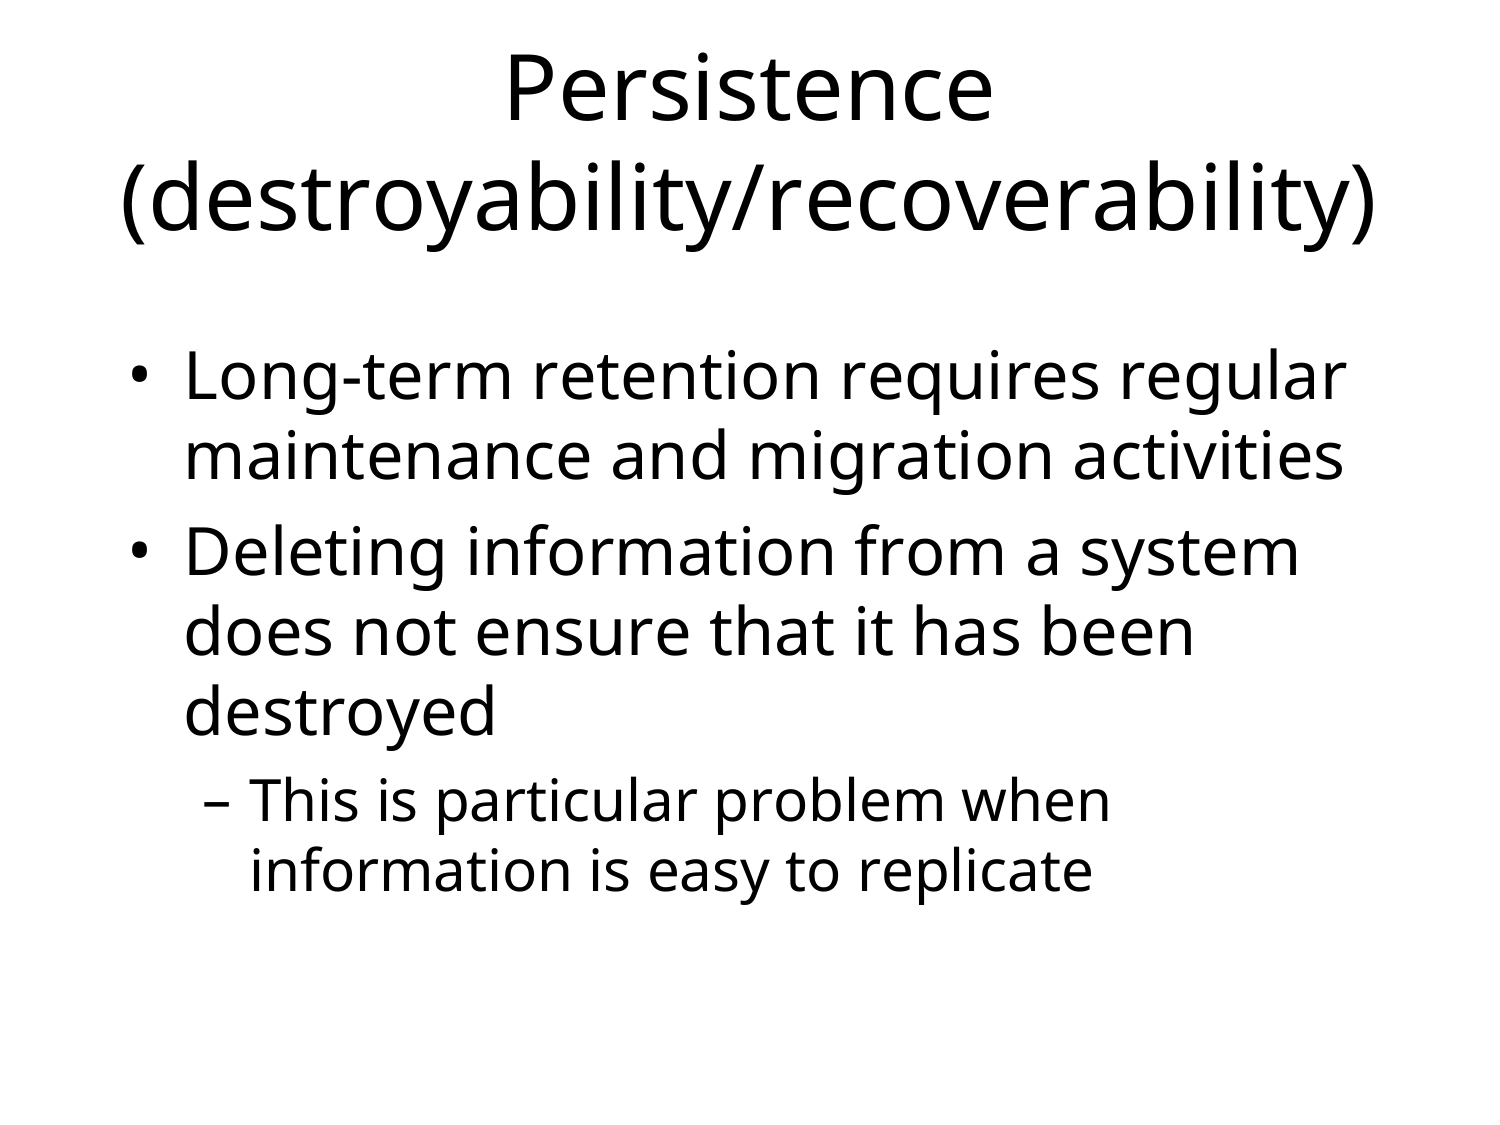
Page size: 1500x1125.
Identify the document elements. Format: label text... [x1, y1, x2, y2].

list Long-term retention requires regular maintenance and migration activities Deleting information from a system does not ensure that it has been destroyed This is particular problem when information is easy to replicate [112, 324, 1388, 1001]
title Persistence (destroyability/recoverability) [50, 21, 1450, 367]
